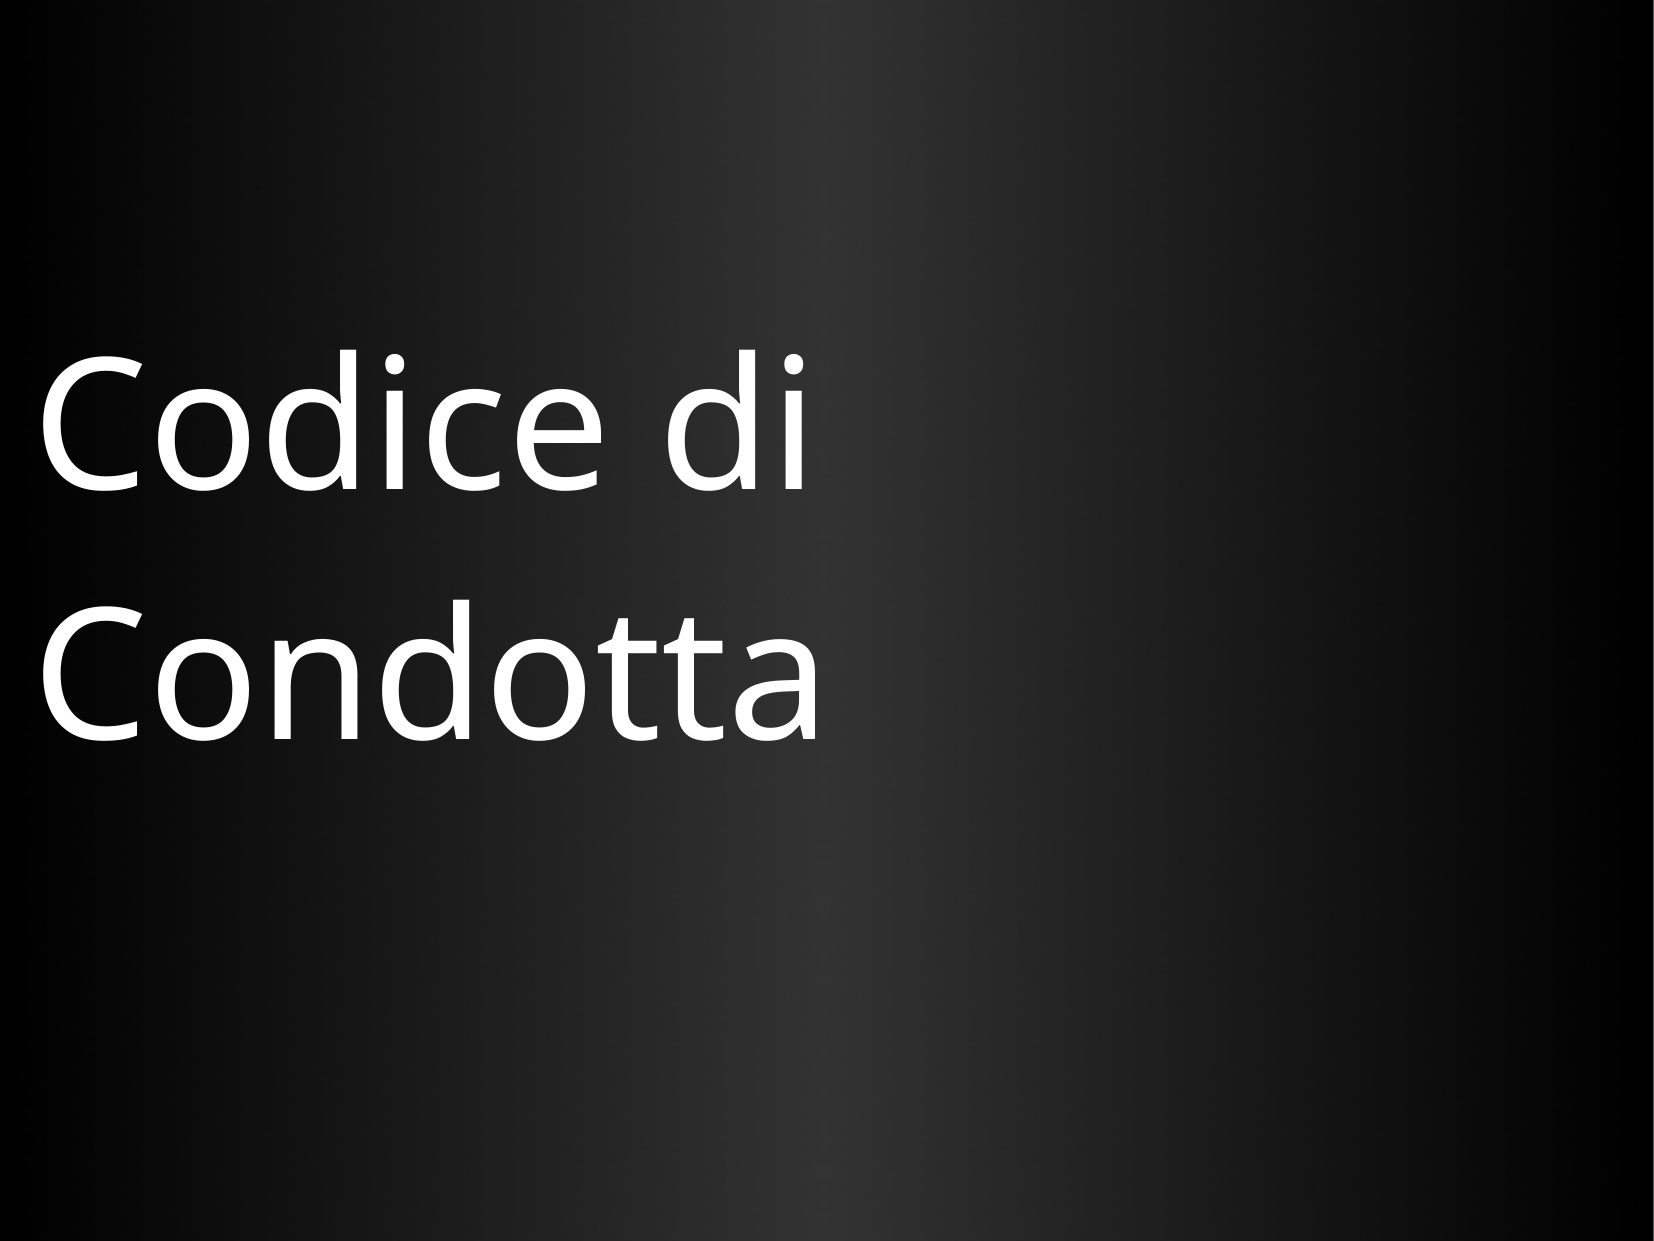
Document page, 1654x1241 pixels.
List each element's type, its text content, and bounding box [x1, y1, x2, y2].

text_box Codice di Condotta [17, 286, 1654, 507]
picture [0, 0, 1654, 1241]
